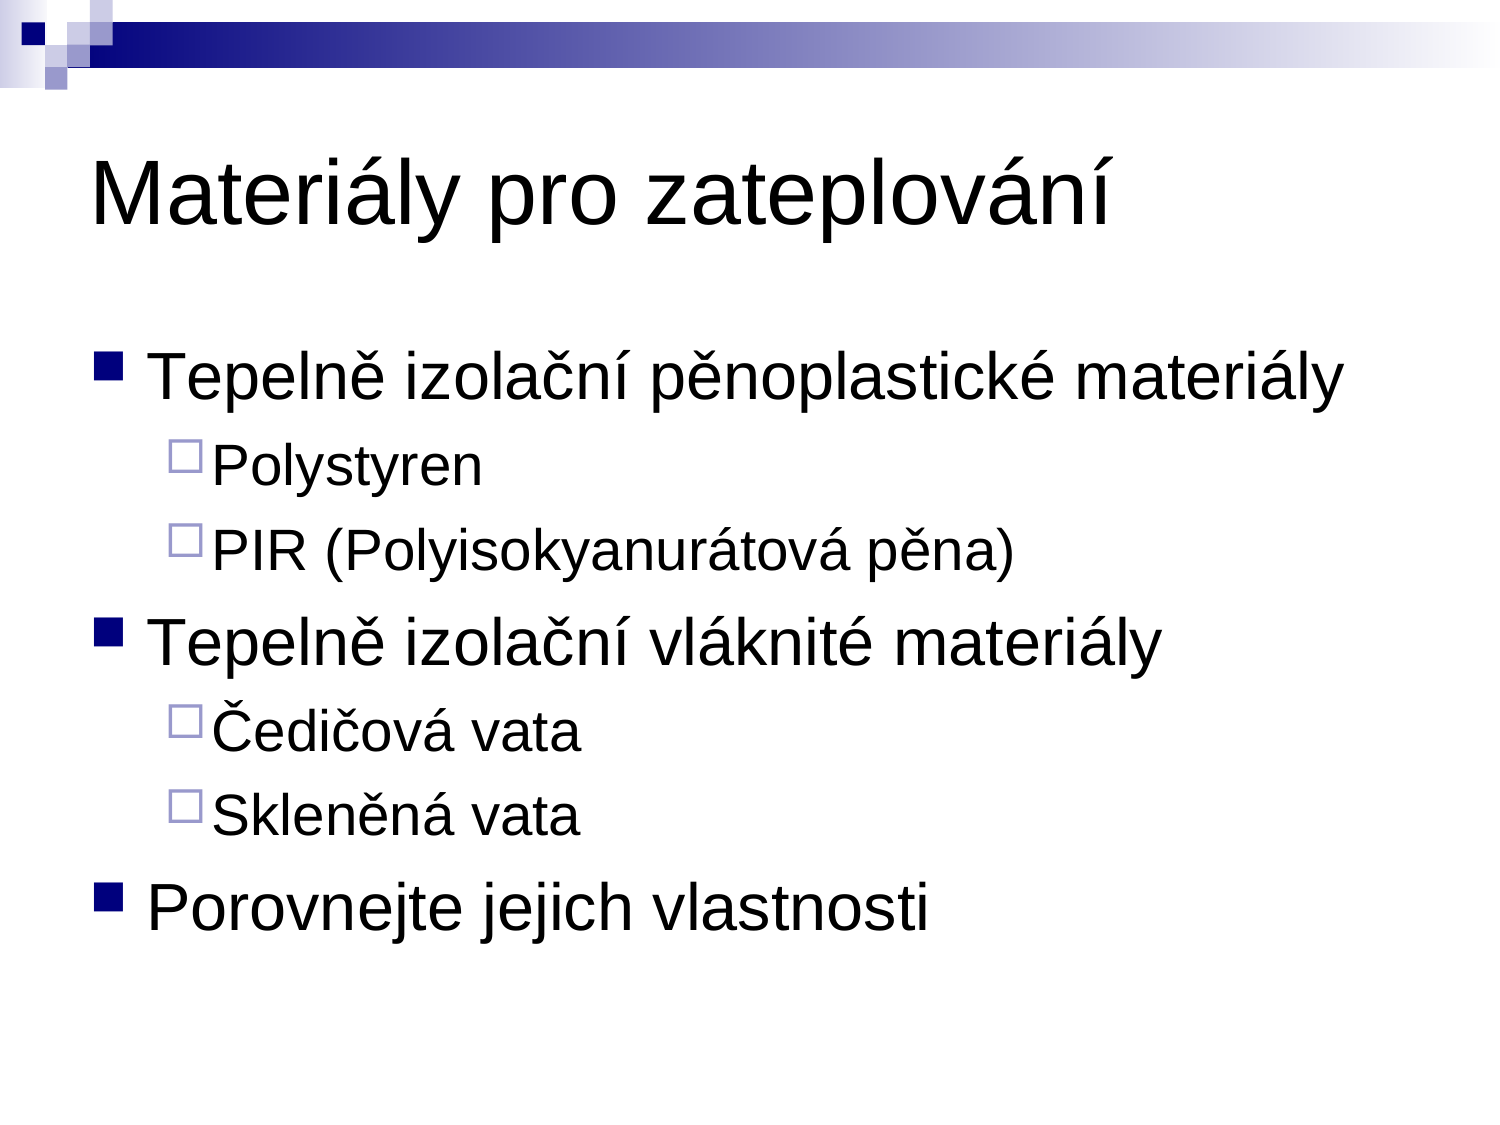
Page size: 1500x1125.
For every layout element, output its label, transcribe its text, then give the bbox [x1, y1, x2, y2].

list Tepelně izolační pěnoplastické materiály Polystyren PIR (Polyisokyanurátová pěna) Tepelně izolační vláknité materiály Čedičová vata Skleněná vata Porovnejte jejich vlastnosti [75, 324, 1426, 963]
title Materiály pro zateplování [75, 75, 1426, 301]
